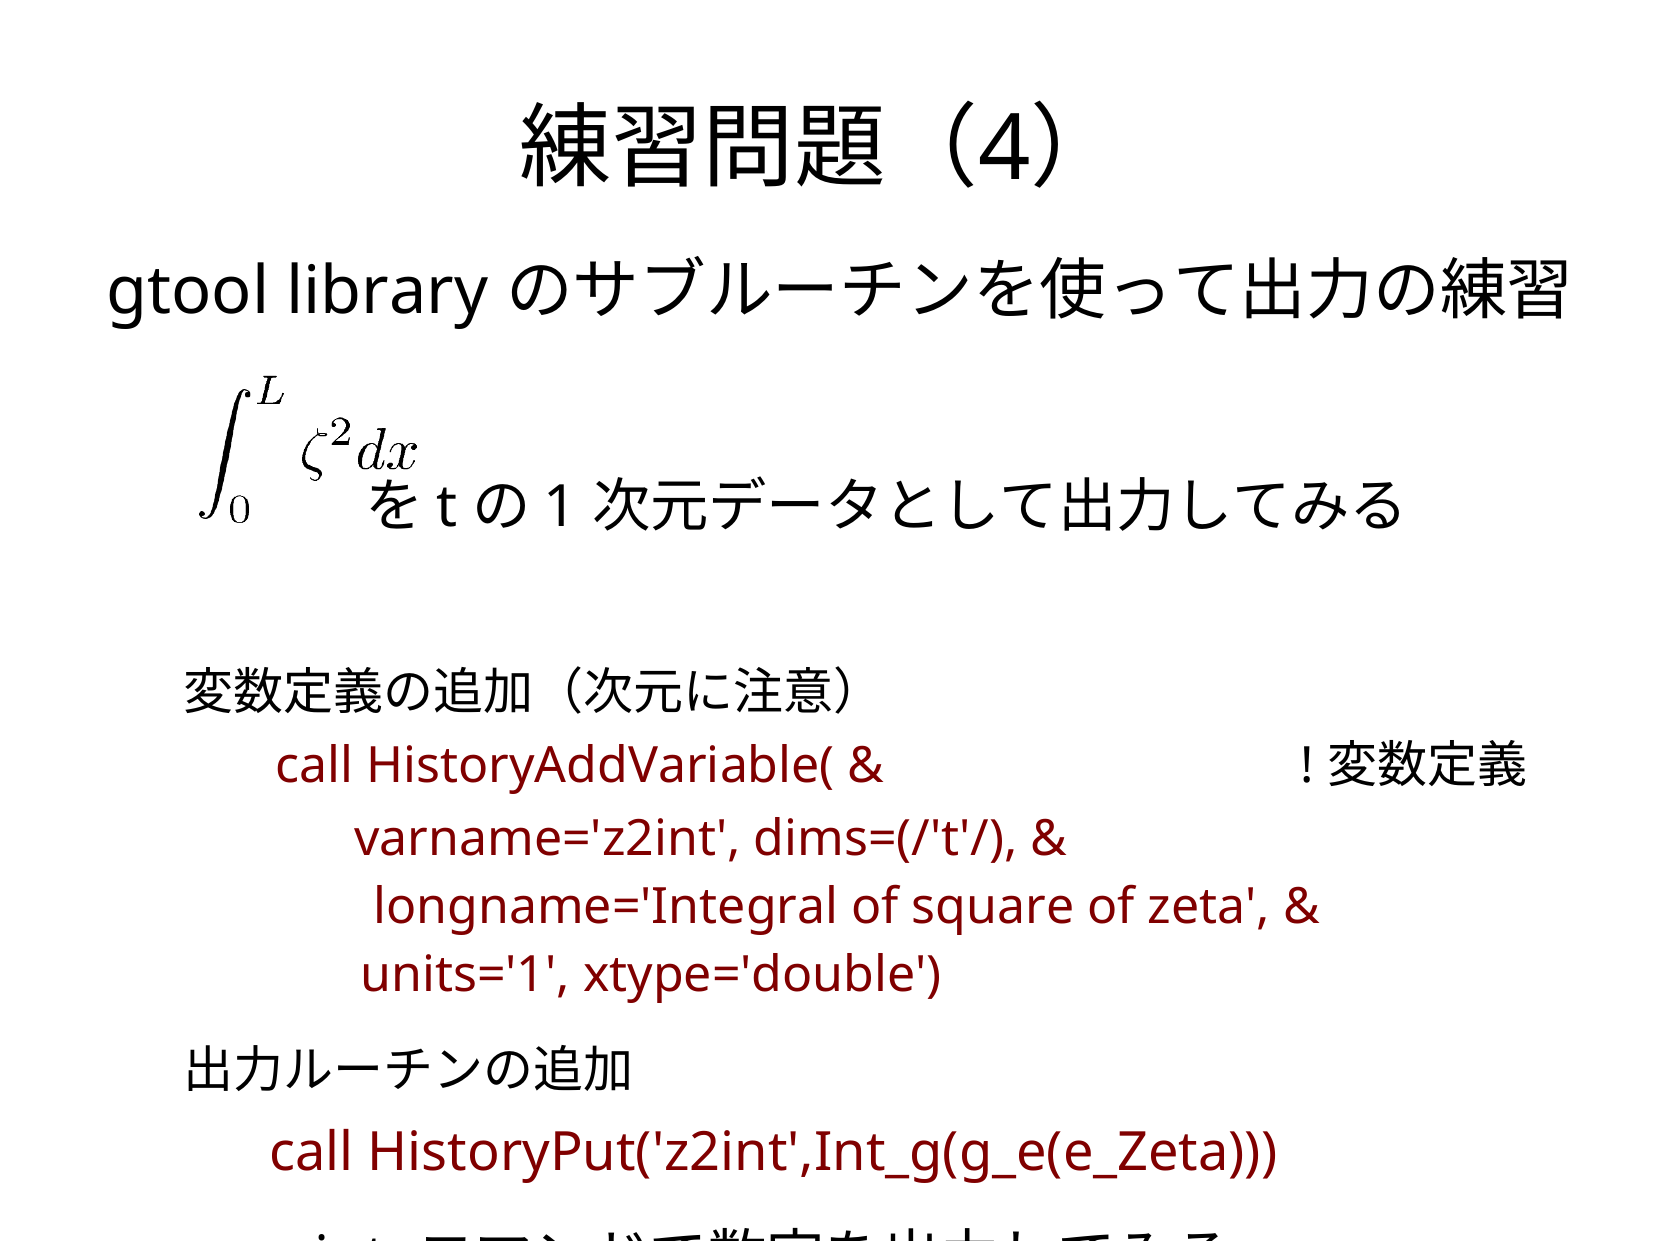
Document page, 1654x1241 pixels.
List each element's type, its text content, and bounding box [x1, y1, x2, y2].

picture [191, 371, 432, 530]
title 練習問題（4） [76, 43, 1565, 237]
list gtool library のサブルーチンを使って出力の練習 を t の 1 次元データとして出力してみる 変数定義の追加（次元に注意） call HistoryAddVariable( & ! 変数定義 varname='z2int', dims=(/'t'/), & longname='Integral of square of zeta', & units='1', xtype='double') 出力ルーチンの追加 call HistoryPut('z2int',Int_g(g_e(e_Zeta))) gpprint コマンドで数字を出力してみる $ gpprint advect.nc@z2int [88, 236, 1577, 1241]
